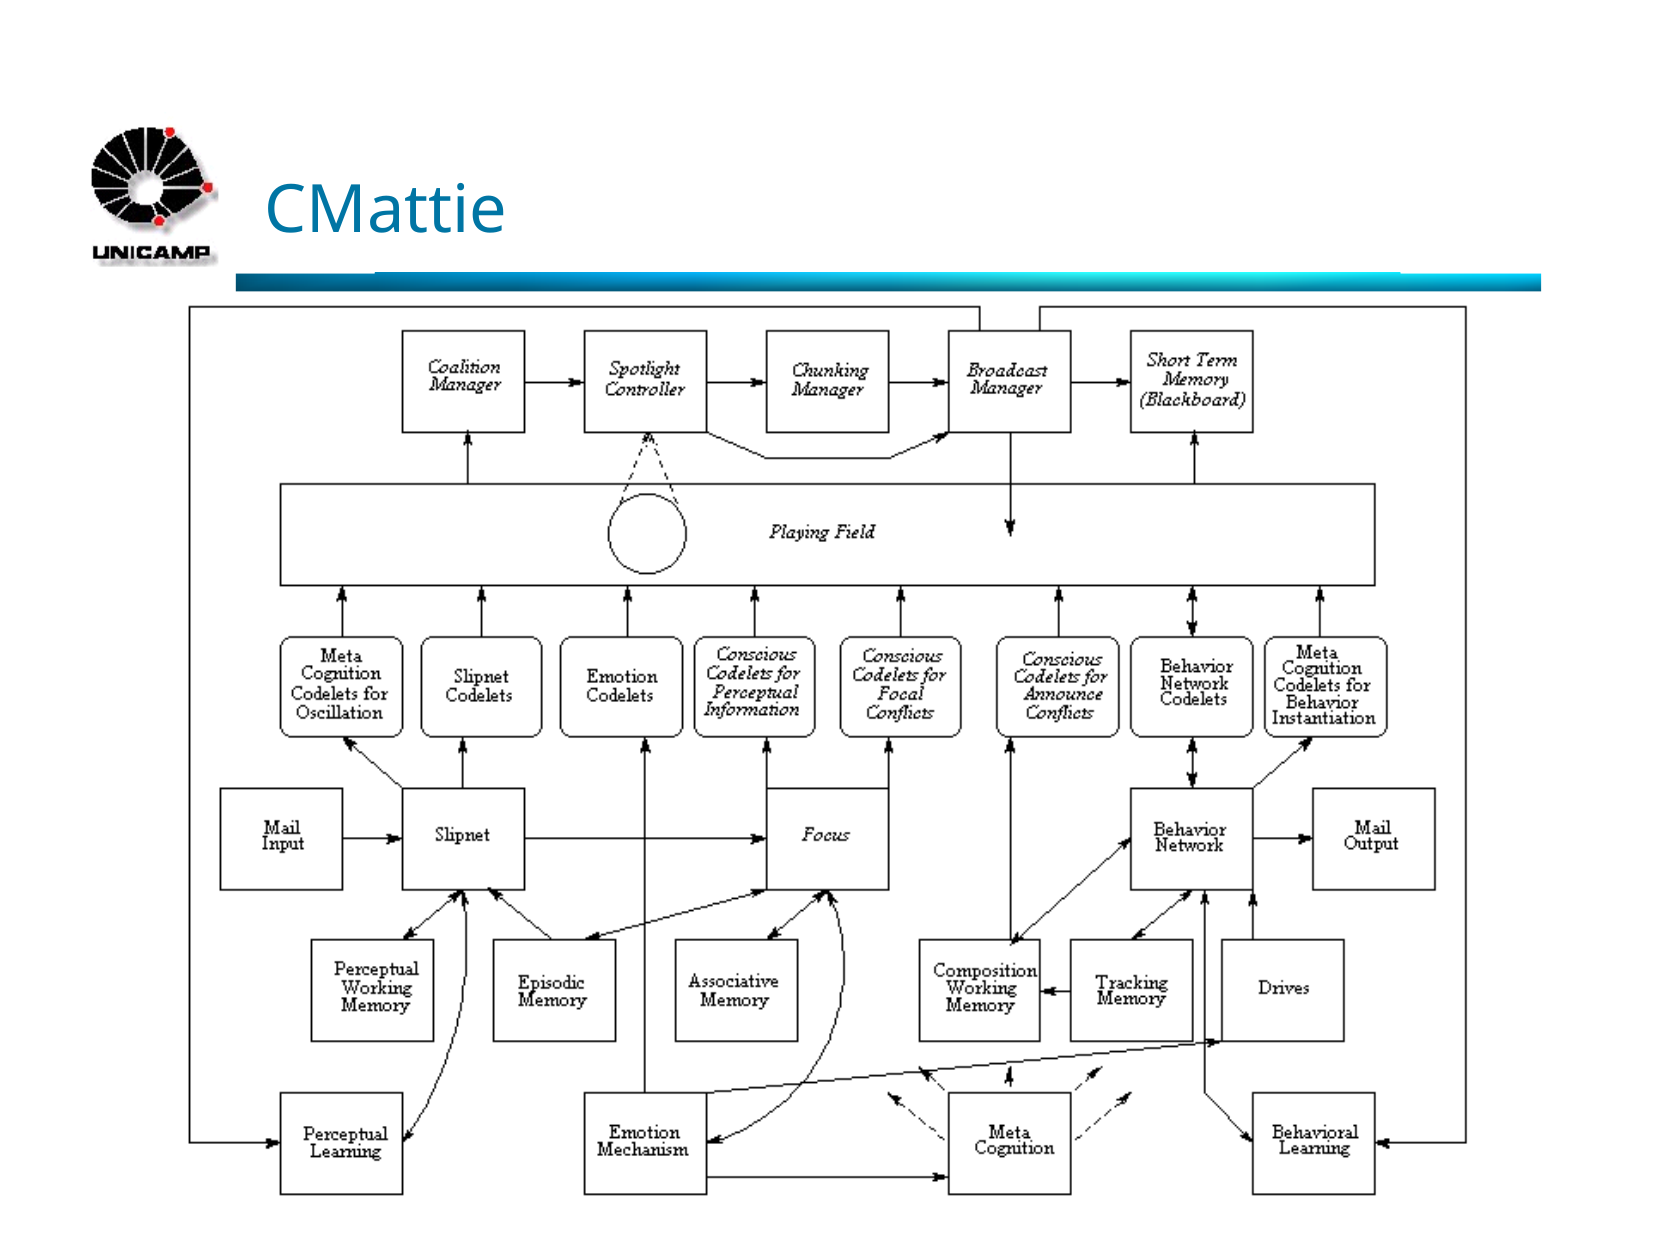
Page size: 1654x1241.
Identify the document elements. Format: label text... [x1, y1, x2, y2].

picture [177, 296, 1486, 1211]
title CMattie [264, 42, 1534, 250]
picture [125, 272, 1654, 295]
